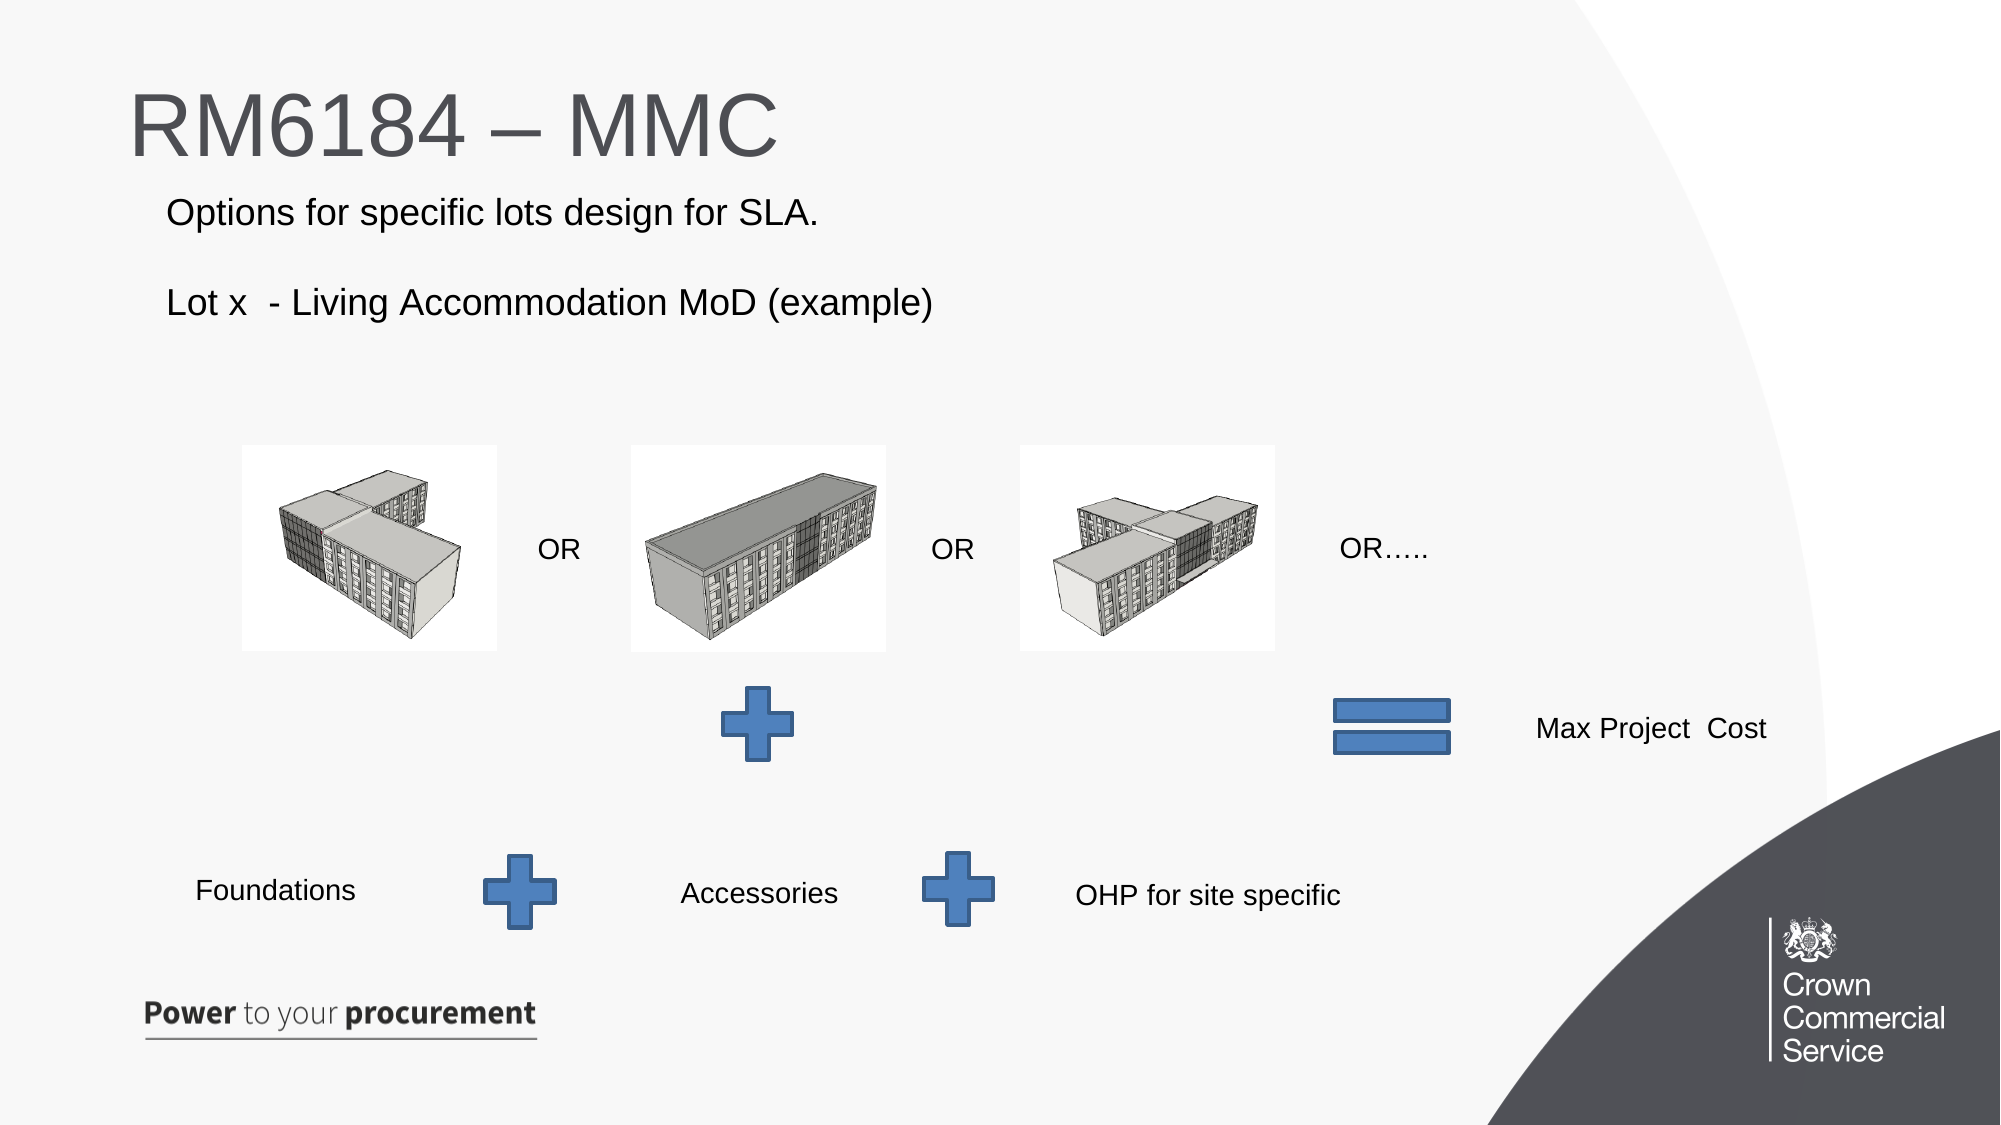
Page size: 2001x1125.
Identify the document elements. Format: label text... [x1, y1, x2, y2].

text_box Max Project Cost [1520, 701, 1795, 752]
text_box Accessories [665, 866, 947, 917]
text_box Foundations [180, 864, 474, 915]
text_box [485, 855, 555, 928]
text_box OR [916, 522, 999, 574]
text_box [1334, 700, 1449, 722]
picture [242, 445, 497, 651]
text_box [723, 687, 793, 760]
text_box OR….. [1324, 521, 1465, 573]
title RM6184 – MMC [128, 66, 1922, 206]
text_box [923, 853, 993, 925]
subtitle Options for specific lots design for SLA. Lot x - Living Accommodation MoD (example) [128, 188, 1465, 1063]
picture [1020, 445, 1275, 651]
text_box OHP for site specific [1060, 868, 1400, 920]
text_box [1334, 731, 1449, 754]
text_box OR [522, 522, 606, 574]
